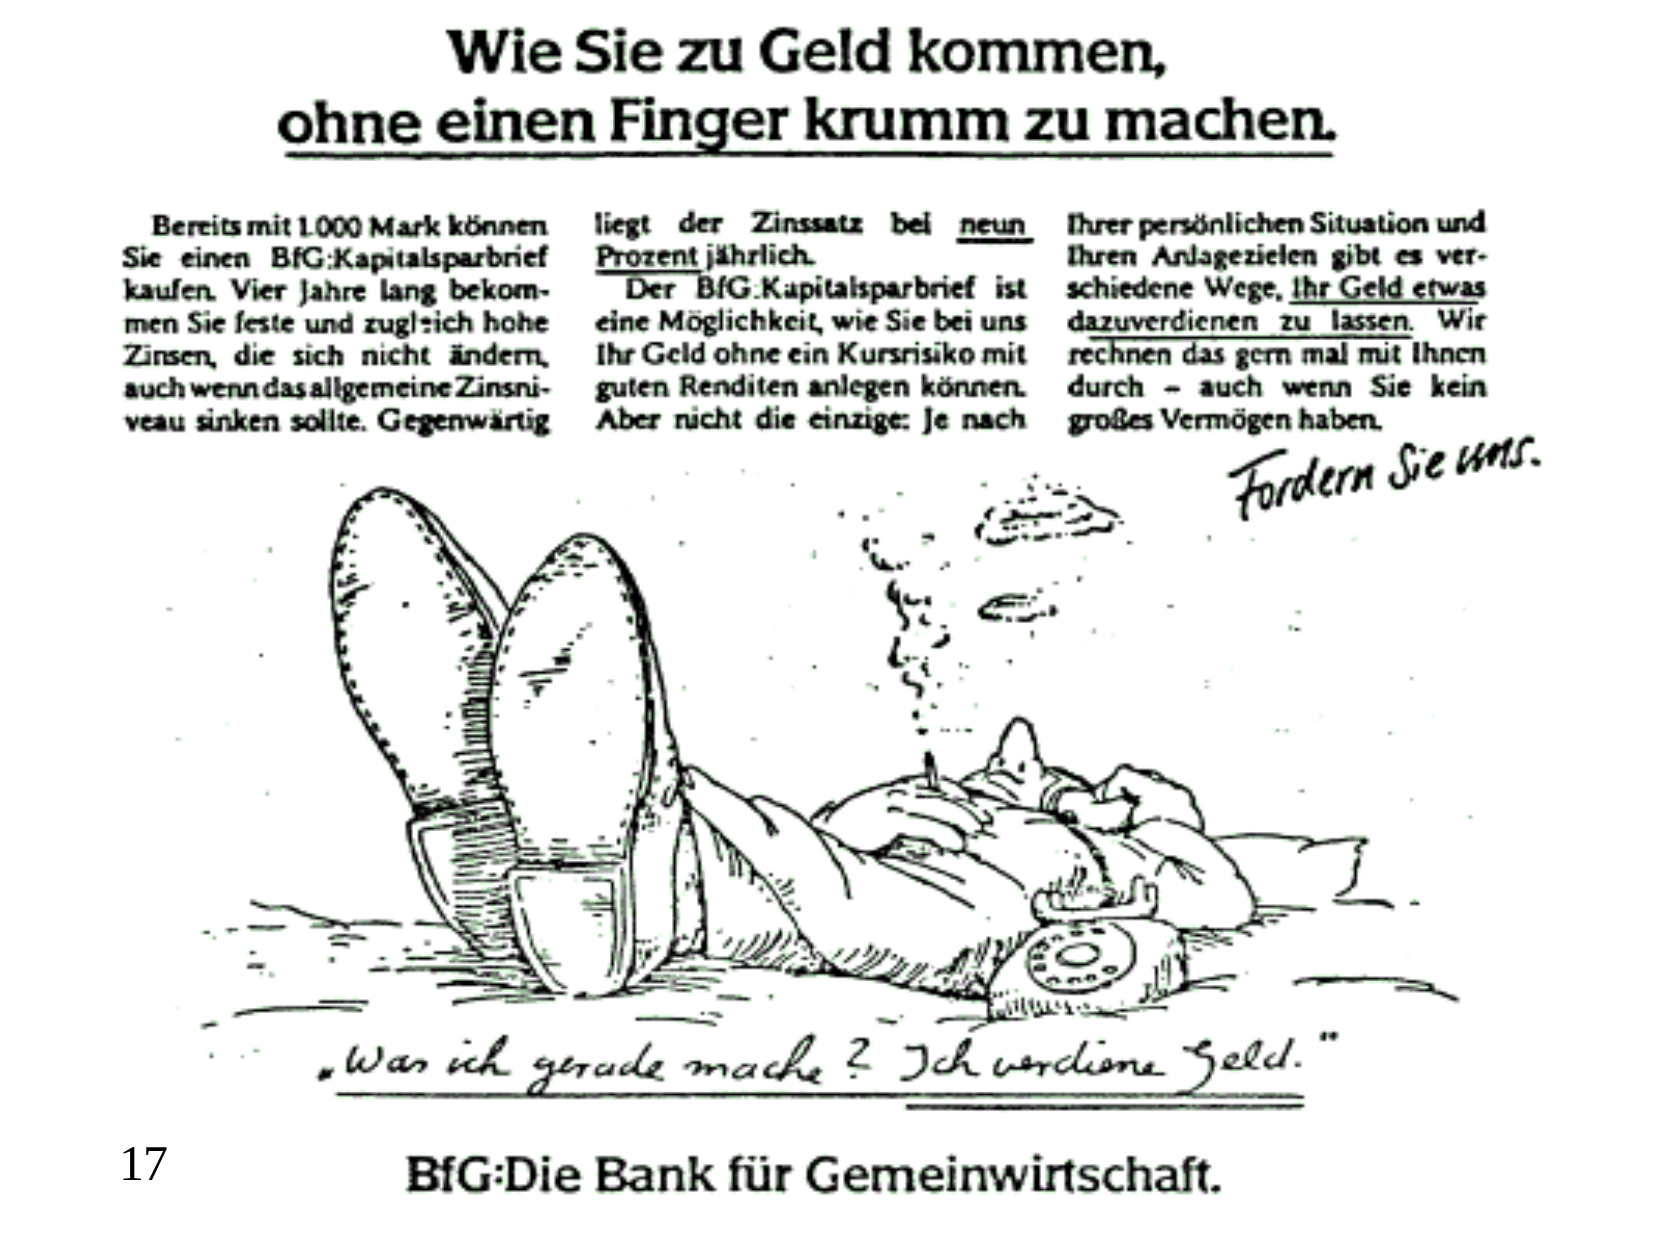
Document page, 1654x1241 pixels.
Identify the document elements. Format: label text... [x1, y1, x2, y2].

picture [71, 8, 1582, 1241]
text_box <Nummer> [119, 1130, 329, 1192]
